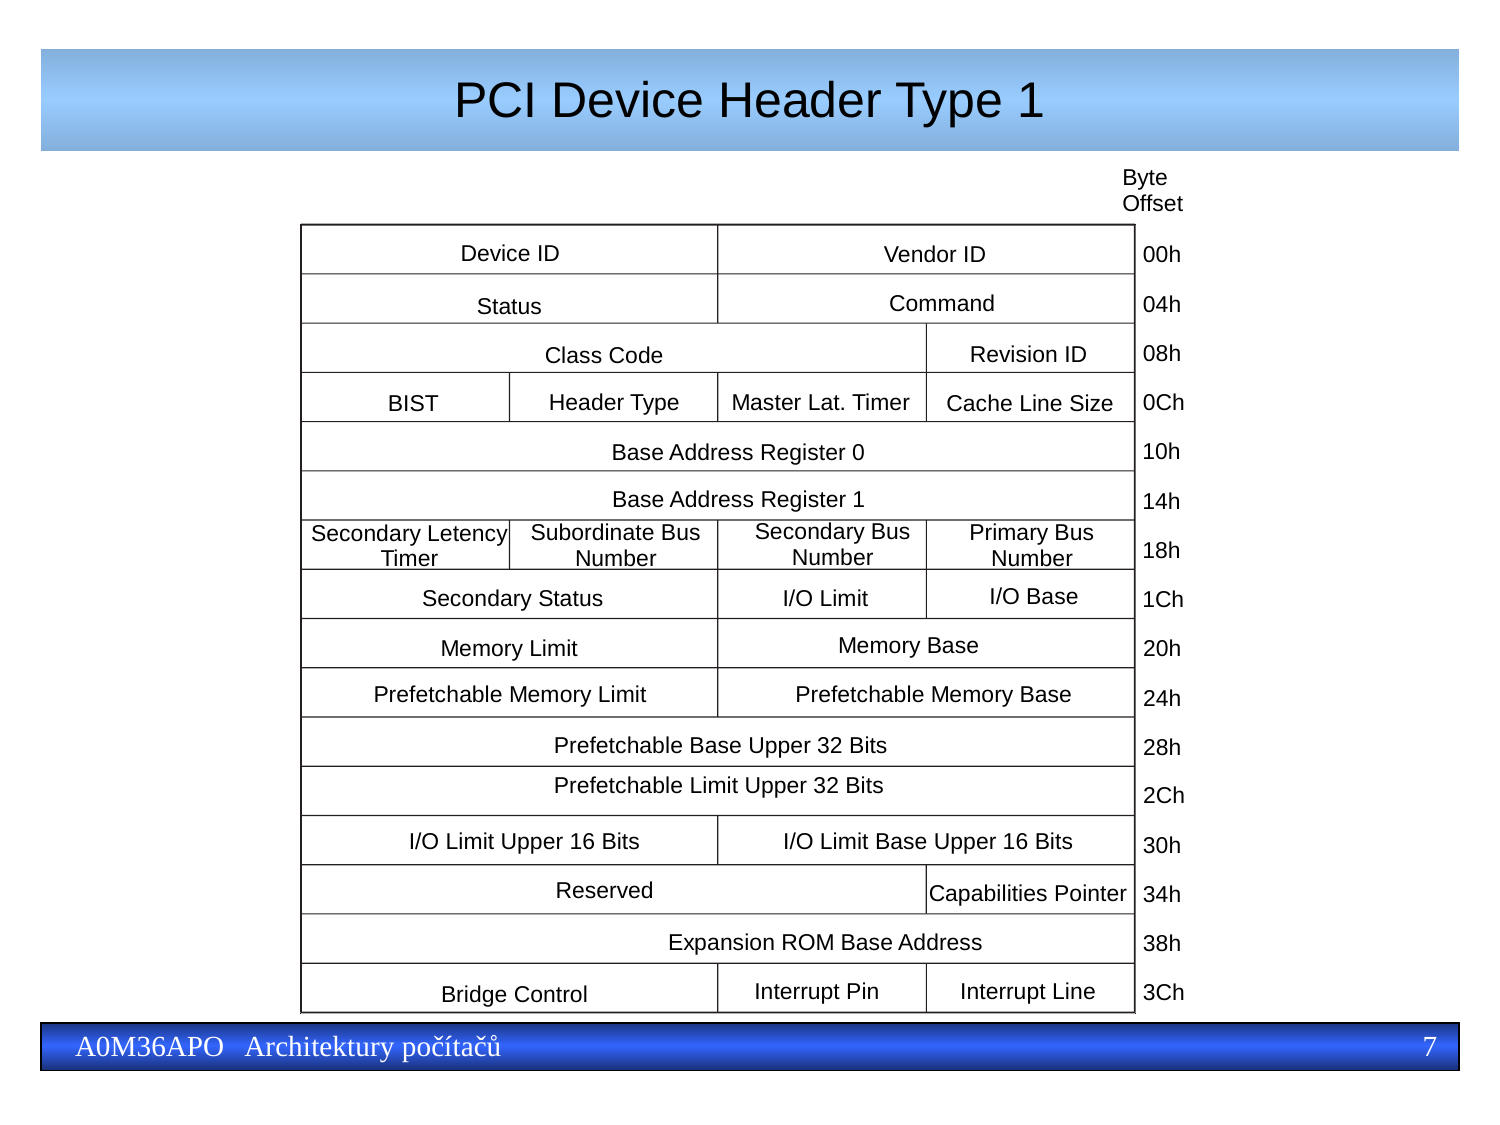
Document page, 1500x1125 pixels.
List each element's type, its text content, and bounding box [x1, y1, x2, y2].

chart [275, 149, 1226, 1039]
title PCI Device Header Type 1 [41, 49, 1459, 151]
